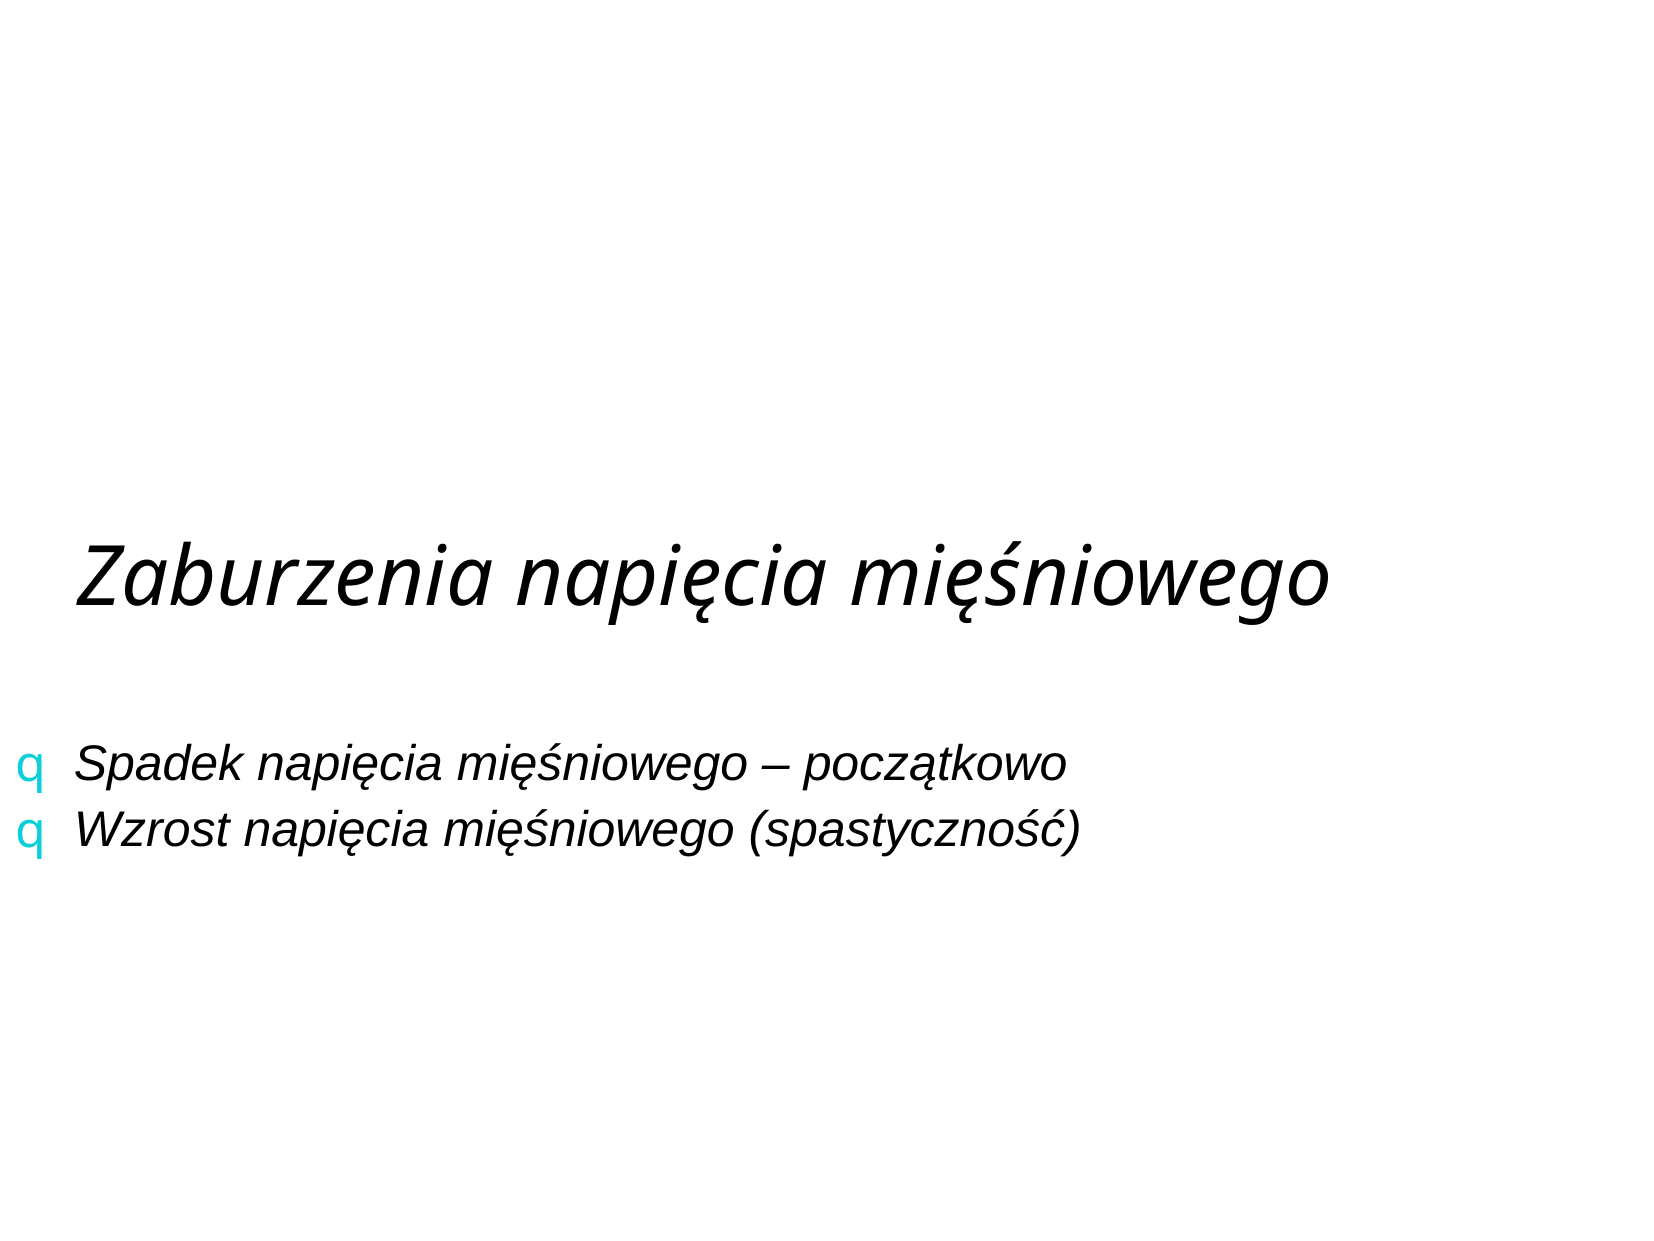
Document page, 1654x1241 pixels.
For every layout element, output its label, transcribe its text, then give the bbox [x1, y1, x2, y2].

list Zaburzenia napięcia mięśniowego Spadek napięcia mięśniowego – początkowo Wzrost napięcia mięśniowego (spastyczność) [0, 350, 1489, 1144]
